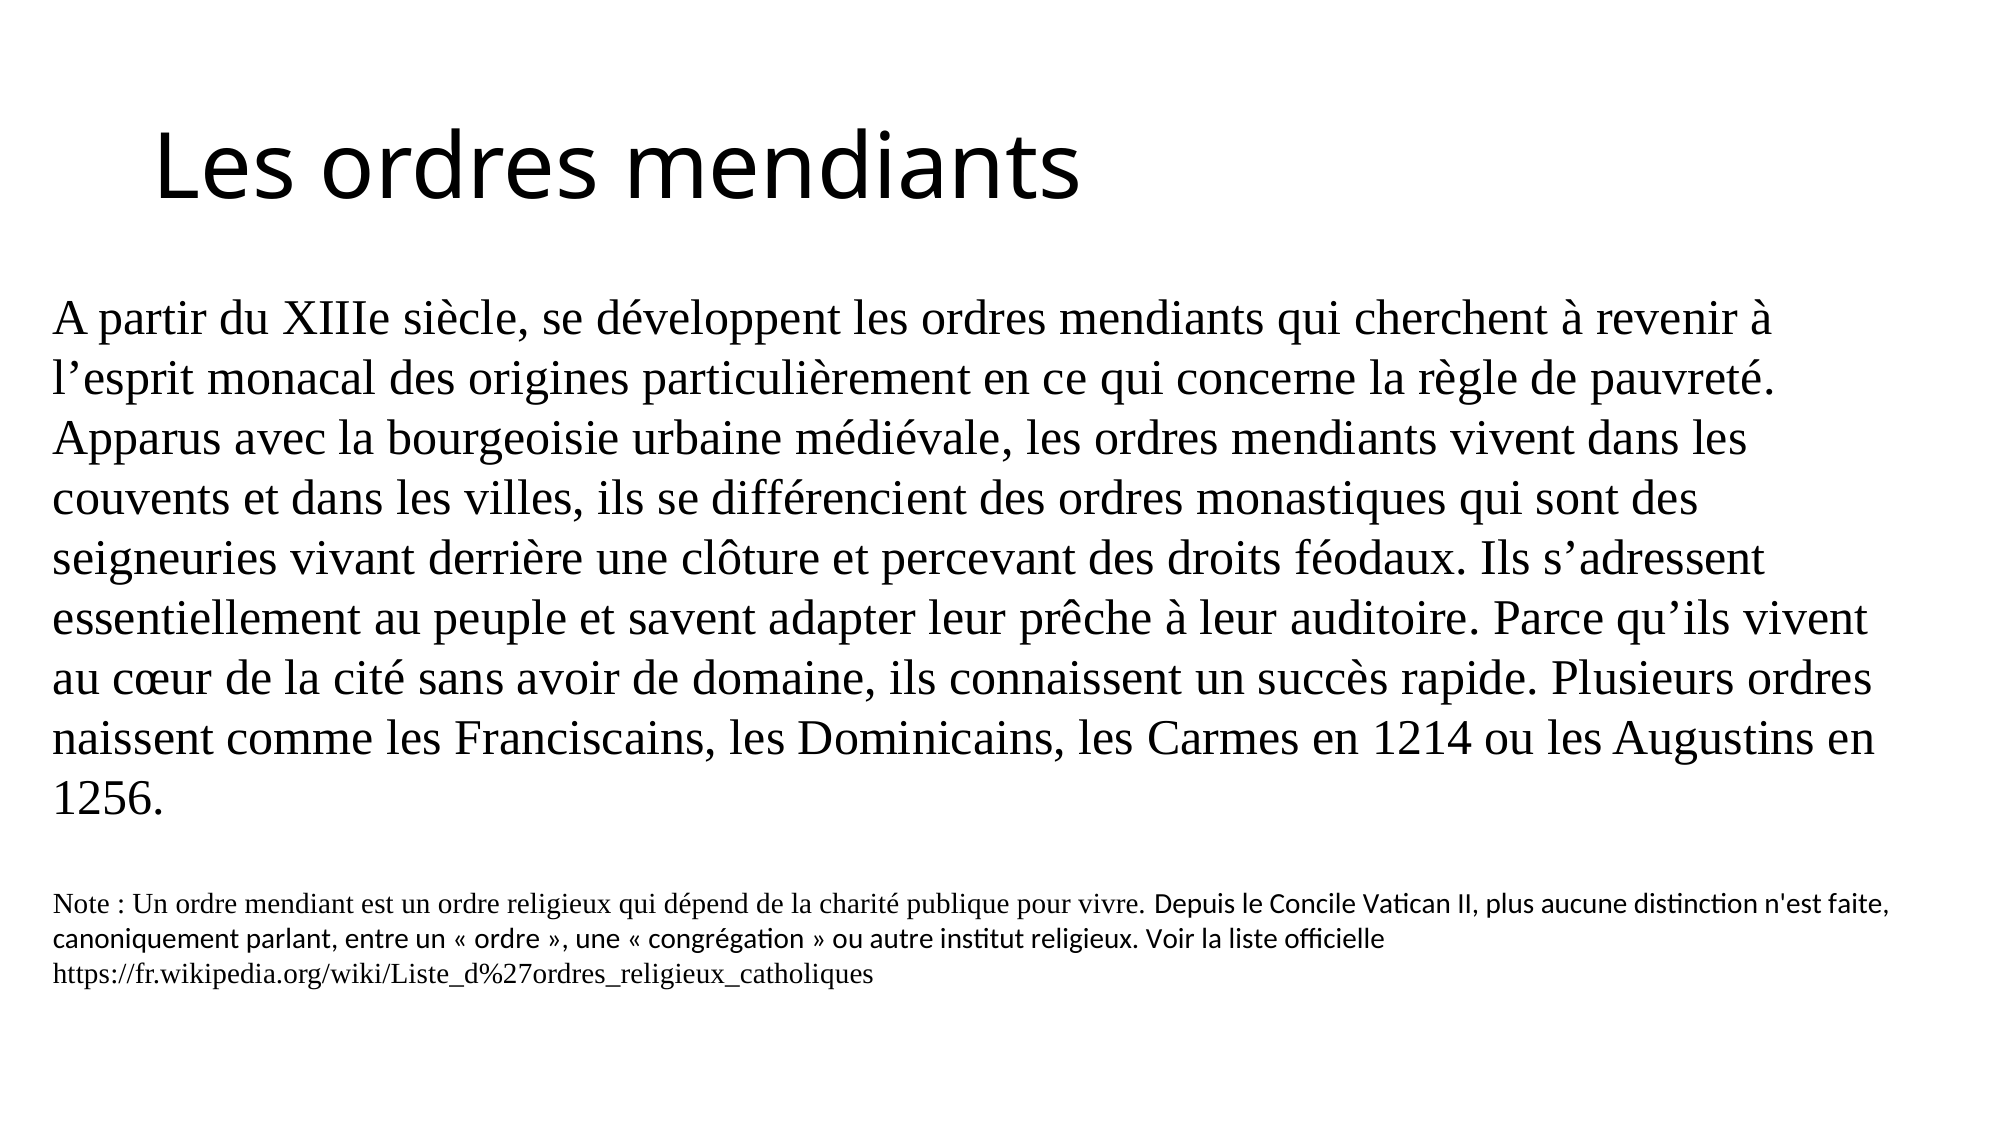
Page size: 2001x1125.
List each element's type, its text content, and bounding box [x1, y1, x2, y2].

title Les ordres mendiants [137, 59, 1863, 277]
text_box A partir du XIIIe siècle, se développent les ordres mendiants qui cherchent à revenir à l’esprit monacal des origines particulièrement en ce qui concerne la règle de pauvreté. Apparus avec la bourgeoisie urbaine médiévale, les ordres mendiants vivent dans les couvents et dans les villes, ils se différencient des ordres monastiques qui sont des seigneuries vivant derrière une clôture et percevant des droits féodaux. Ils s’adressent essentiellement au peuple et savent adapter leur prêche à leur auditoire. Parce qu’ils vivent au cœur de la cité sans avoir de domaine, ils connaissent un succès rapide. Plusieurs ordres naissent comme les Franciscains, les Dominicains, les Carmes en 1214 ou les Augustins en 1256. Note : Un ordre mendiant est un ordre religieux qui dépend de la charité publique pour vivre. Depuis le Concile Vatican II, plus aucune distinction n'est faite, canoniquement parlant, entre un « ordre », une « congrégation » ou autre institut religieux. Voir la liste officielle https://fr.wikipedia.org/wiki/Liste_d%27ordres_religieux_catholiques [37, 277, 1918, 1005]
